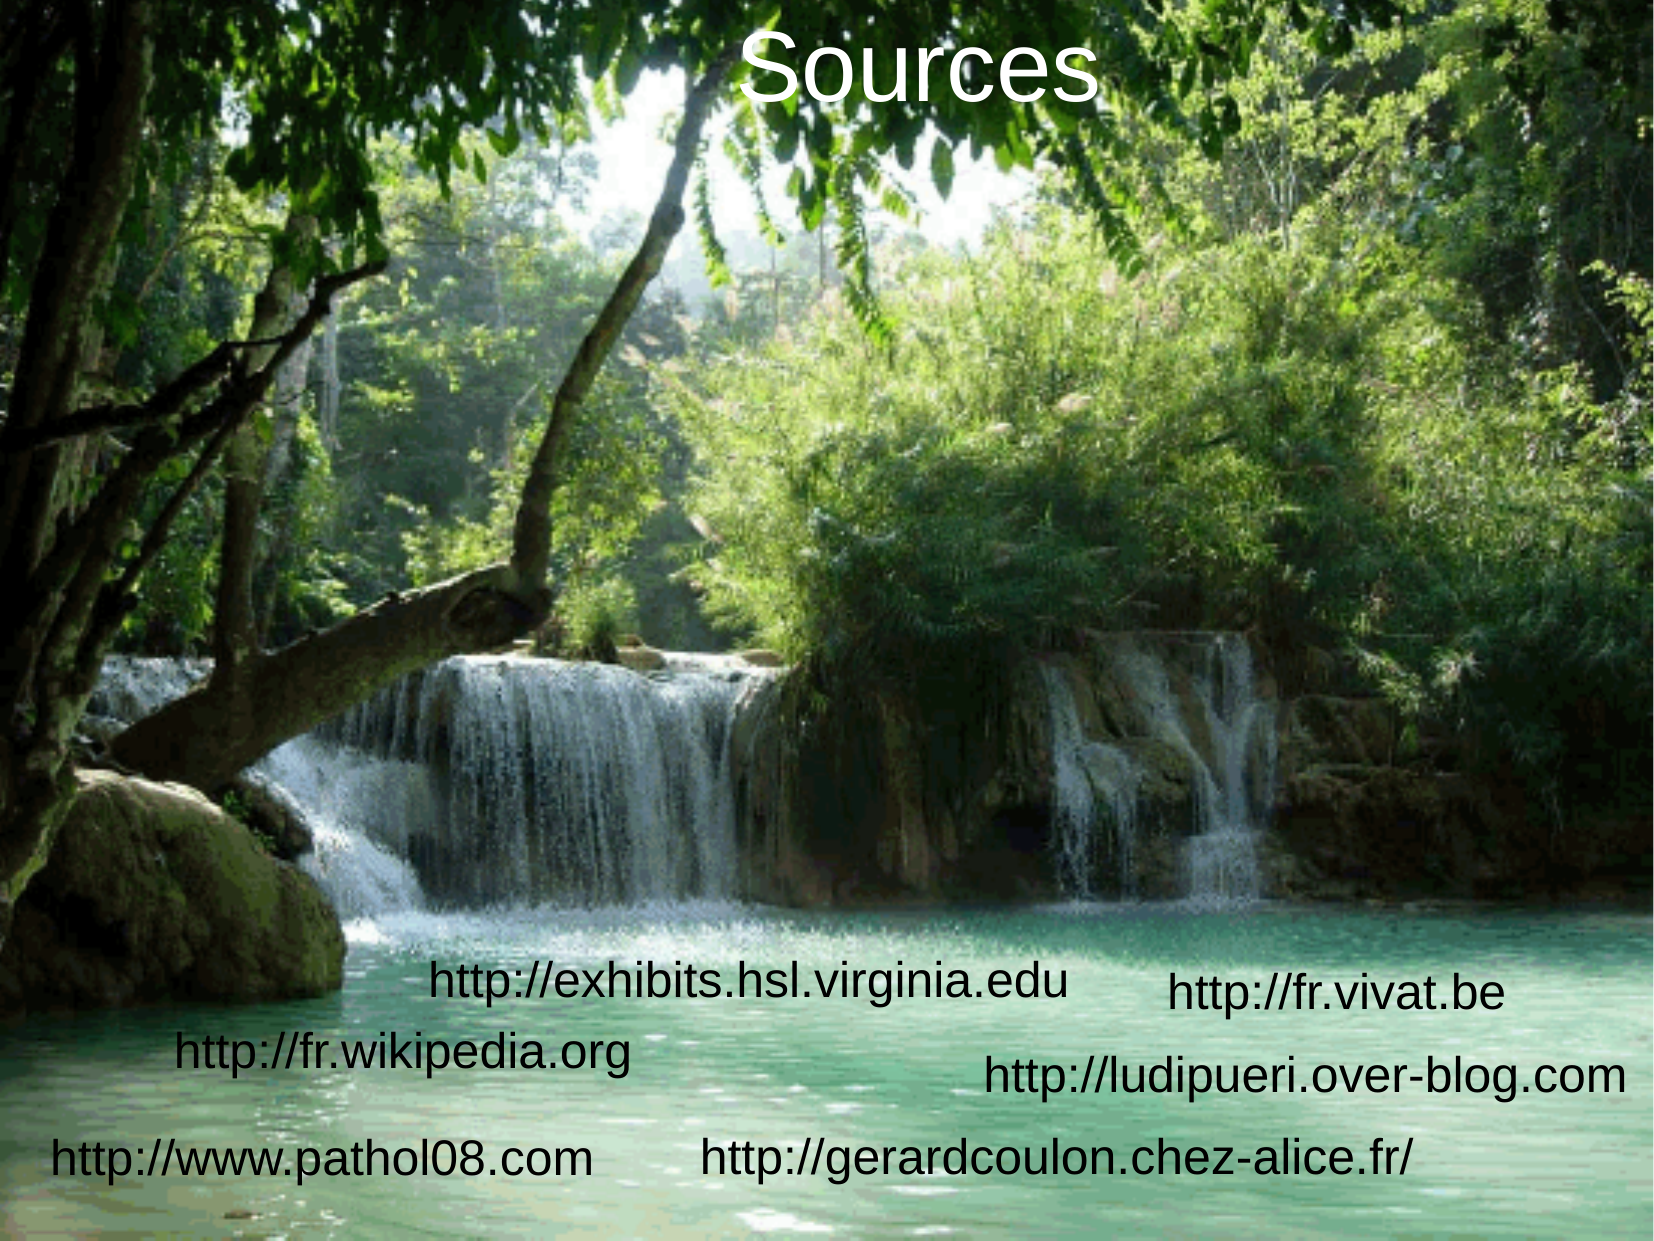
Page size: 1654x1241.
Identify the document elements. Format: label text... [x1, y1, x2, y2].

picture [0, 0, 1654, 1241]
text_box http://fr.vivat.be [1152, 956, 1595, 1028]
text_box http://ludipueri.over-blog.com [968, 1039, 1654, 1110]
text_box http://gerardcoulon.chez-alice.fr/ [685, 1122, 1439, 1241]
text_box Sources [720, 3, 1252, 130]
text_box http://exhibits.hsl.virginia.edu [413, 945, 1087, 1016]
text_box http://fr.wikipedia.org [159, 1015, 697, 1087]
text_box http://www.pathol08.com [35, 1122, 626, 1193]
